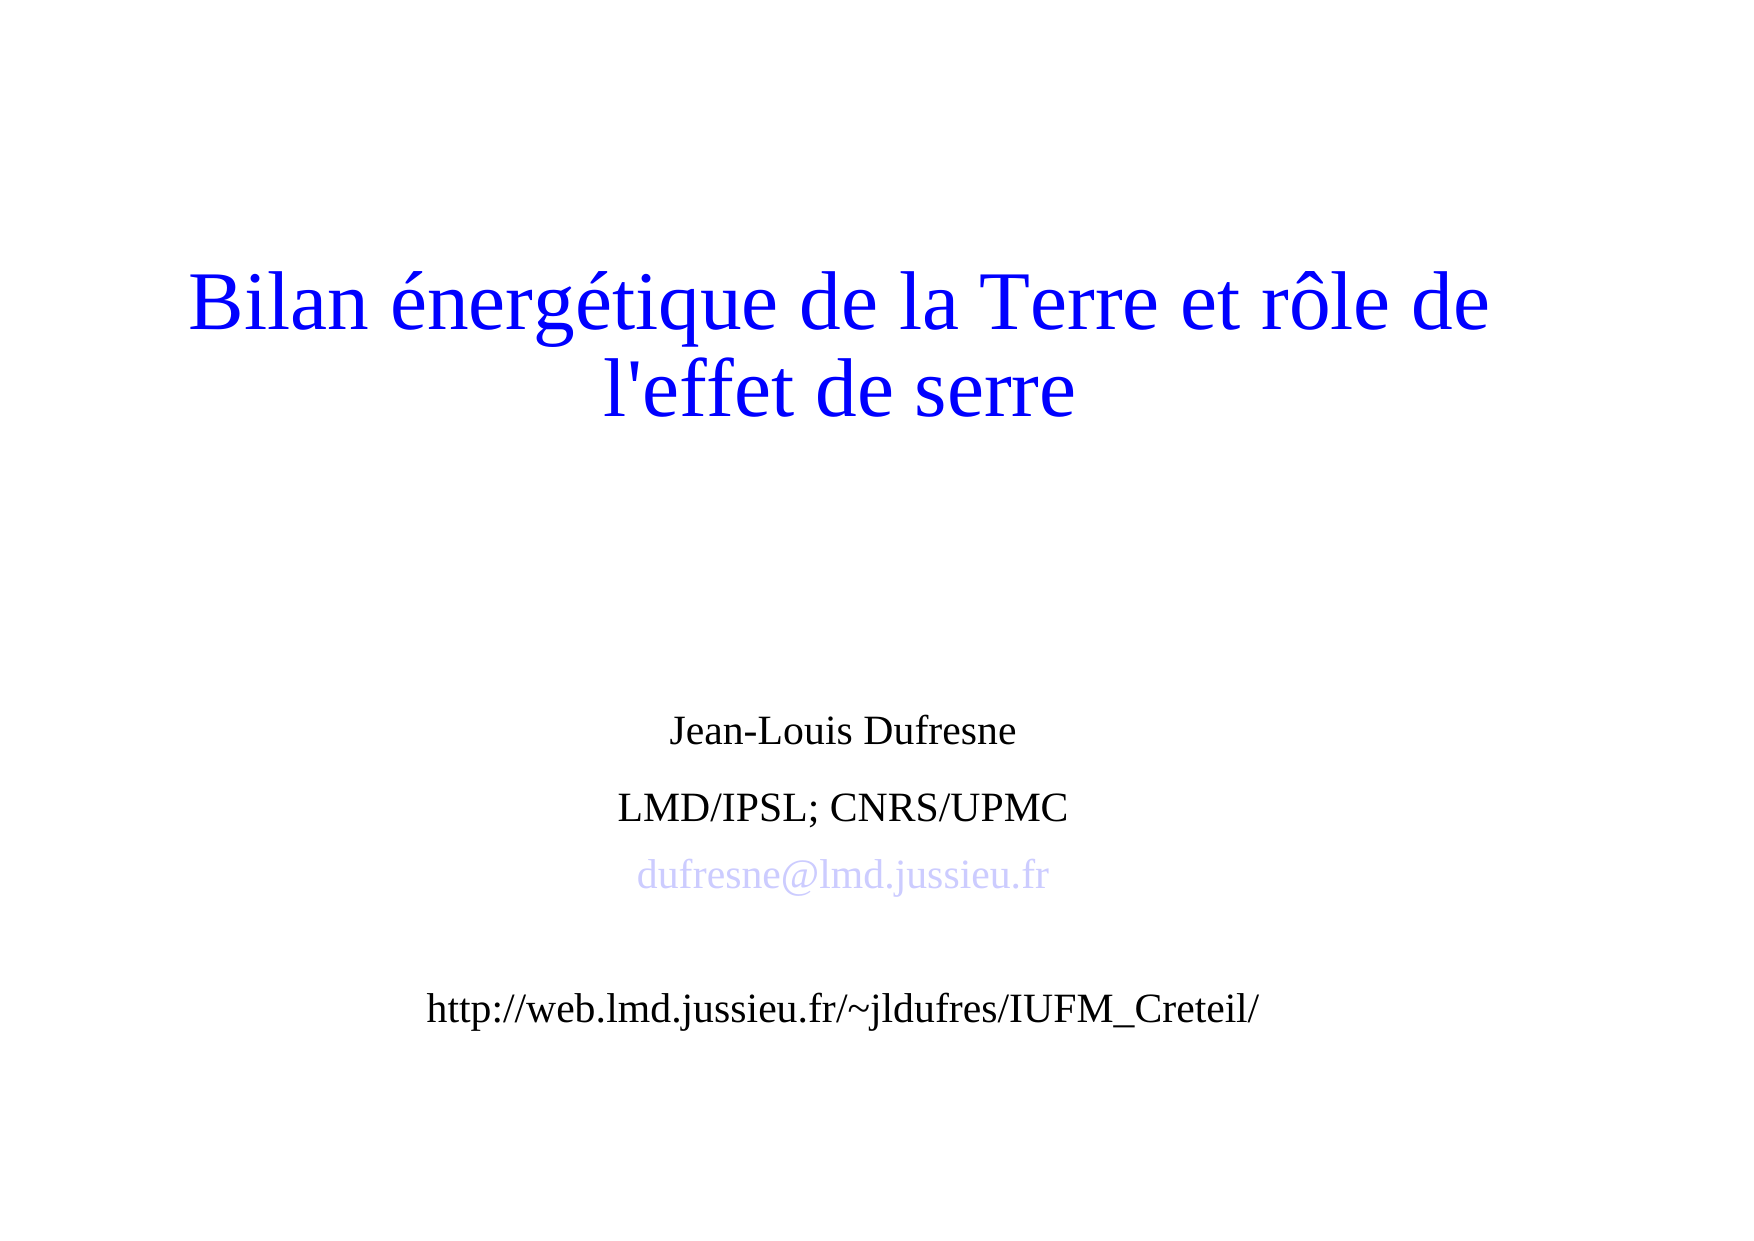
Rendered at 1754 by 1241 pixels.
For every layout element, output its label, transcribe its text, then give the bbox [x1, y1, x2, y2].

text_box Bilan énergétique de la Terre et rôle de l'effet de serre [176, 260, 1505, 521]
text_box Jean-Louis Dufresne LMD/IPSL; CNRS/UPMC dufresne@lmd.jussieu.fr http://web.lmd.jussieu.fr/~jldufres/IUFM_Creteil/ [235, 702, 1451, 1040]
